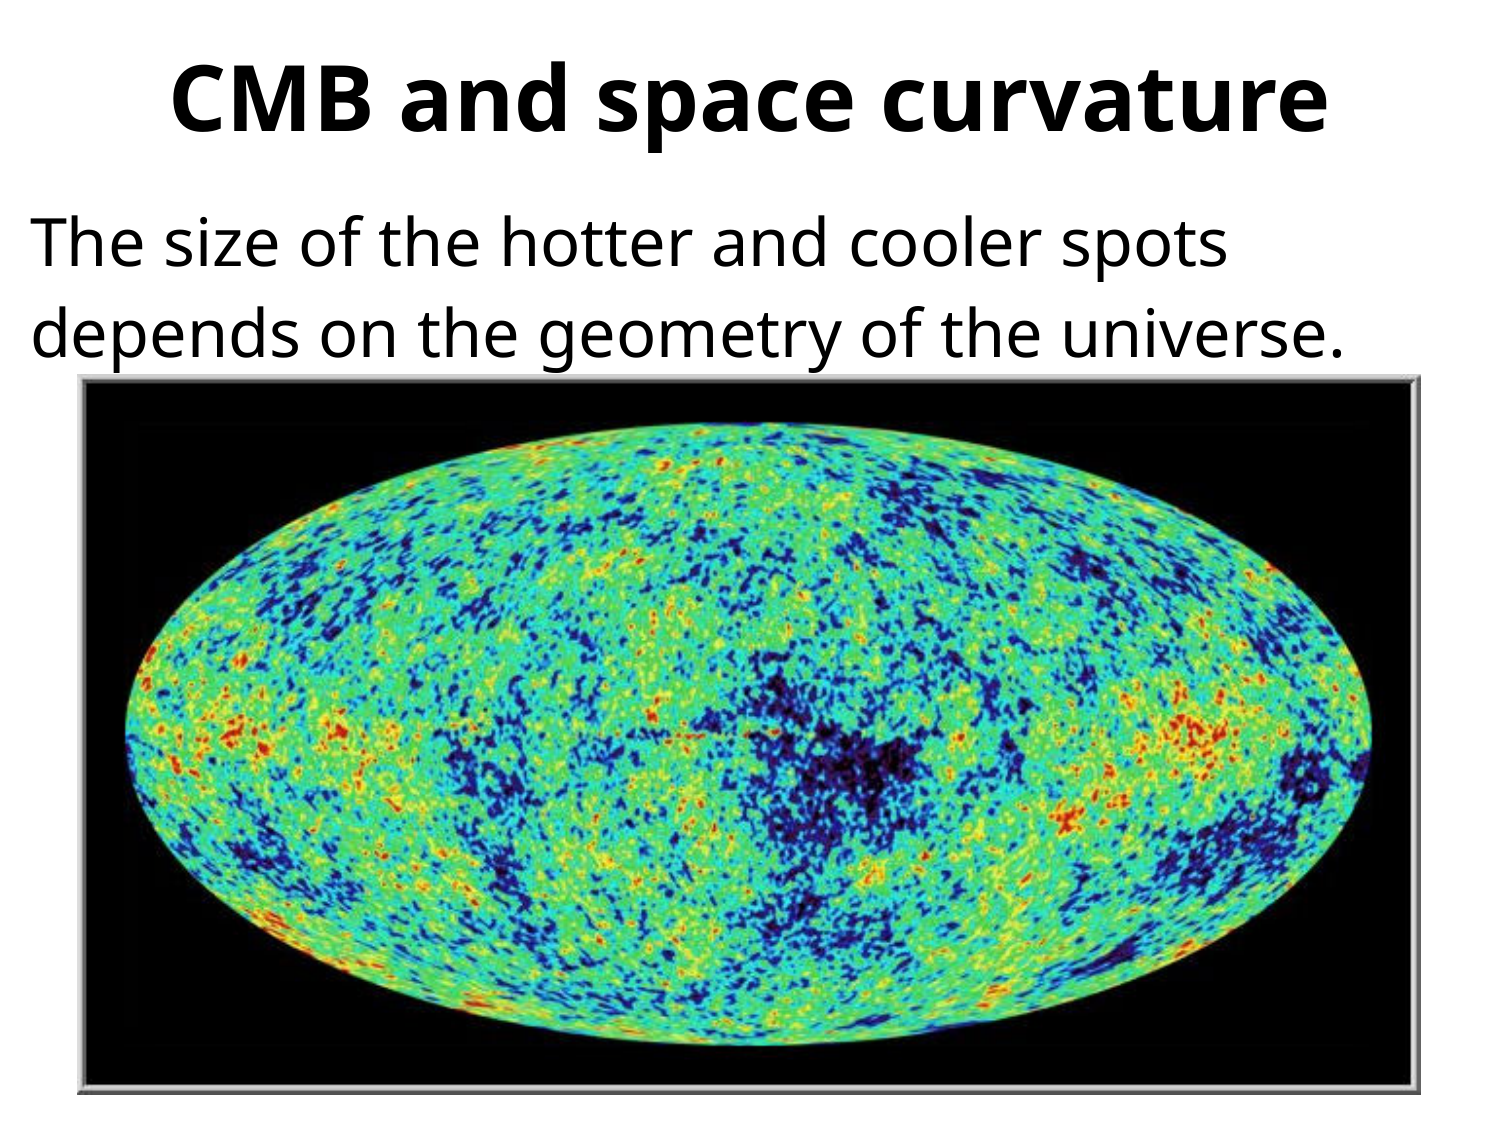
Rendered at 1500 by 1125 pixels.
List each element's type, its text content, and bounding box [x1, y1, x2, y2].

picture [77, 374, 1421, 1096]
title CMB and space curvature [30, 21, 1471, 172]
list The size of the hotter and cooler spots depends on the geometry of the universe. [30, 195, 1471, 848]
